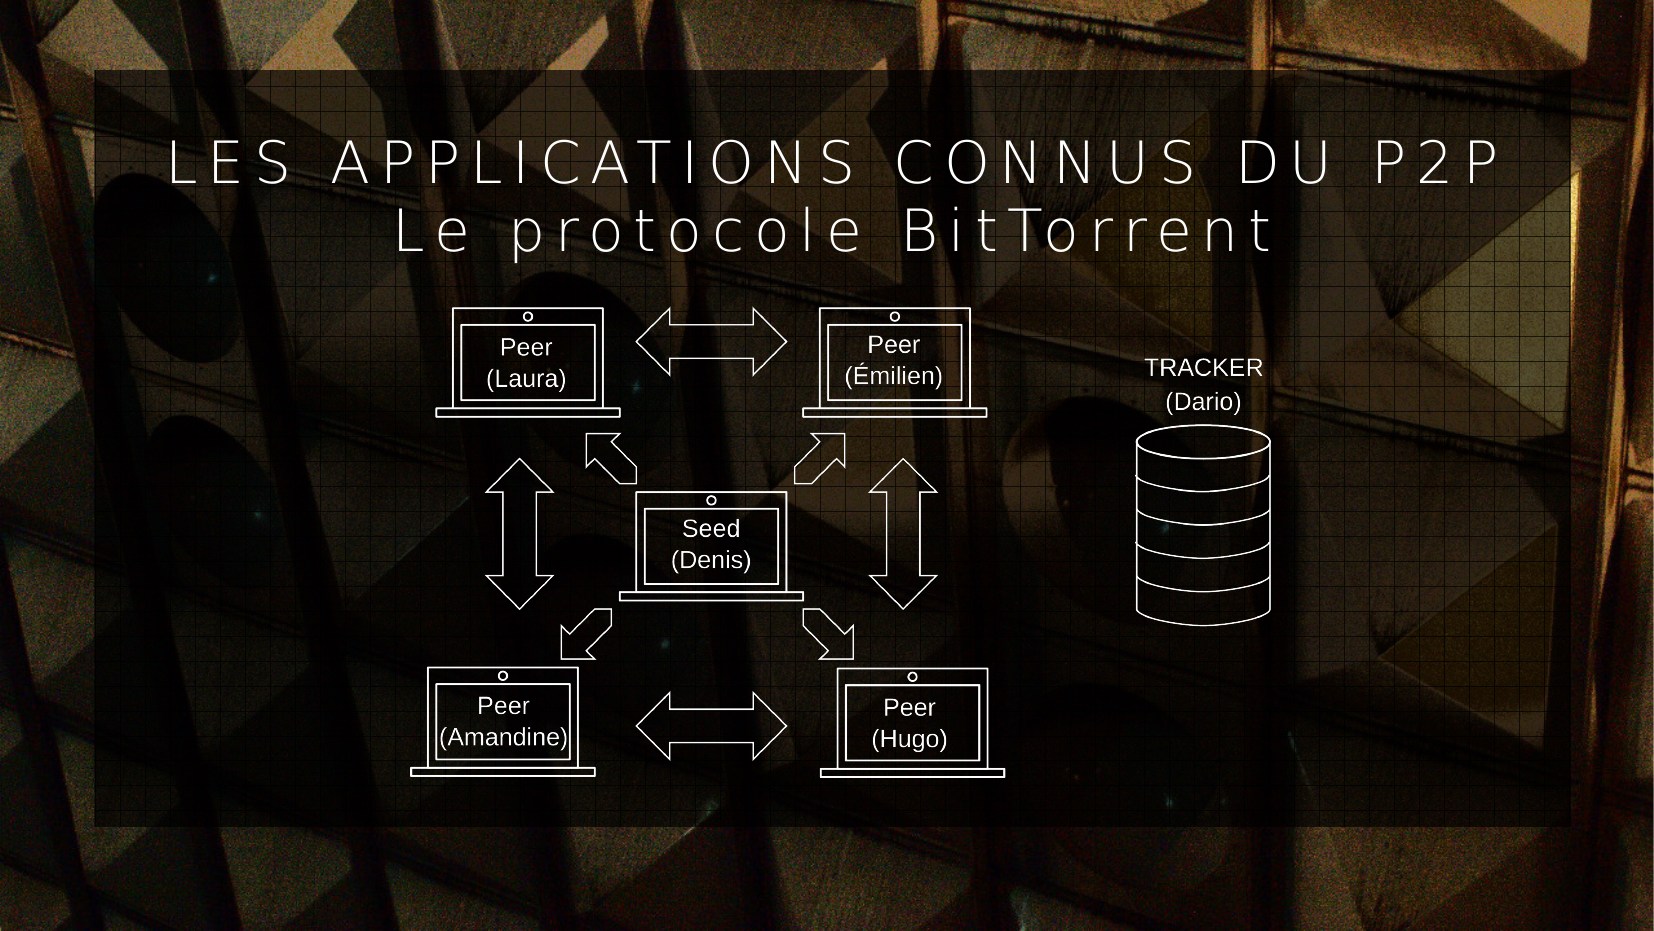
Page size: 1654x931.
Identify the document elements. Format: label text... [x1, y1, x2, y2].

picture [0, 0, 1654, 931]
text_box LES APPLICATIONS CONNUS DU P2P Le protocole BitTorrent [94, 70, 1571, 827]
